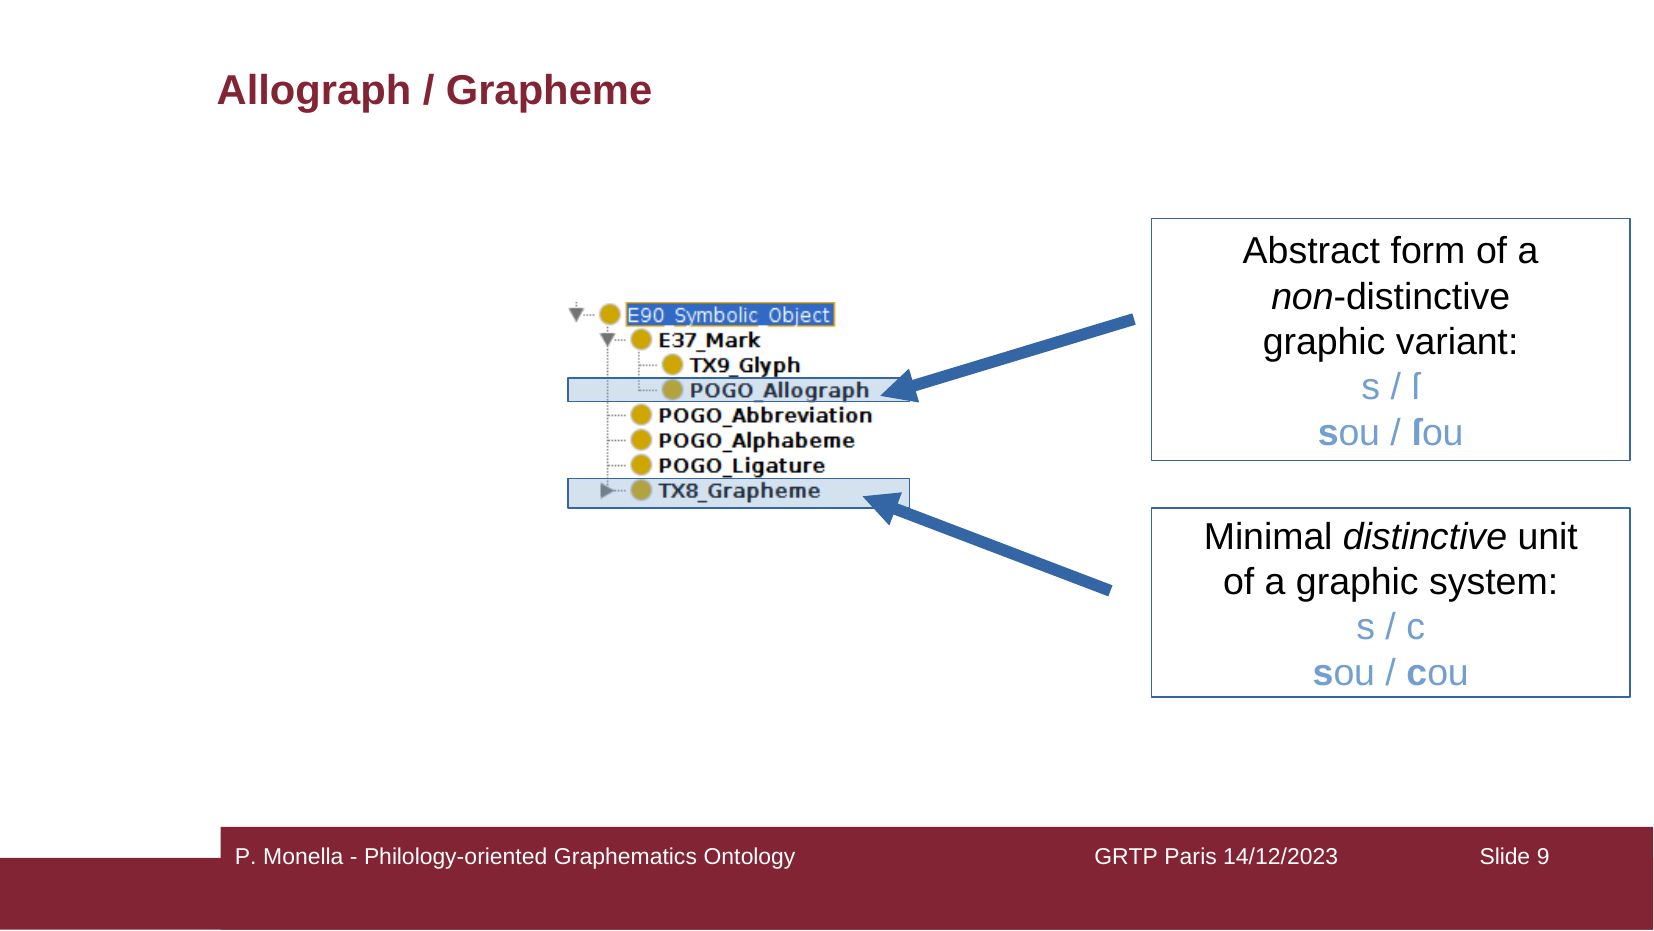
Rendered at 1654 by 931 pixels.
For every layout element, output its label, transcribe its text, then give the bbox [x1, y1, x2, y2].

title Allograph / Grapheme [201, 55, 1543, 124]
picture [568, 302, 884, 377]
picture [568, 402, 884, 478]
text_box Abstract form of a non-distinctive graphic variant: s / ſ sou / ſou [1151, 218, 1630, 461]
text_box Minimal distinctive unit of a graphic system: s / c sou / cou [1151, 507, 1630, 697]
text_box [568, 377, 910, 402]
text_box [568, 478, 910, 508]
